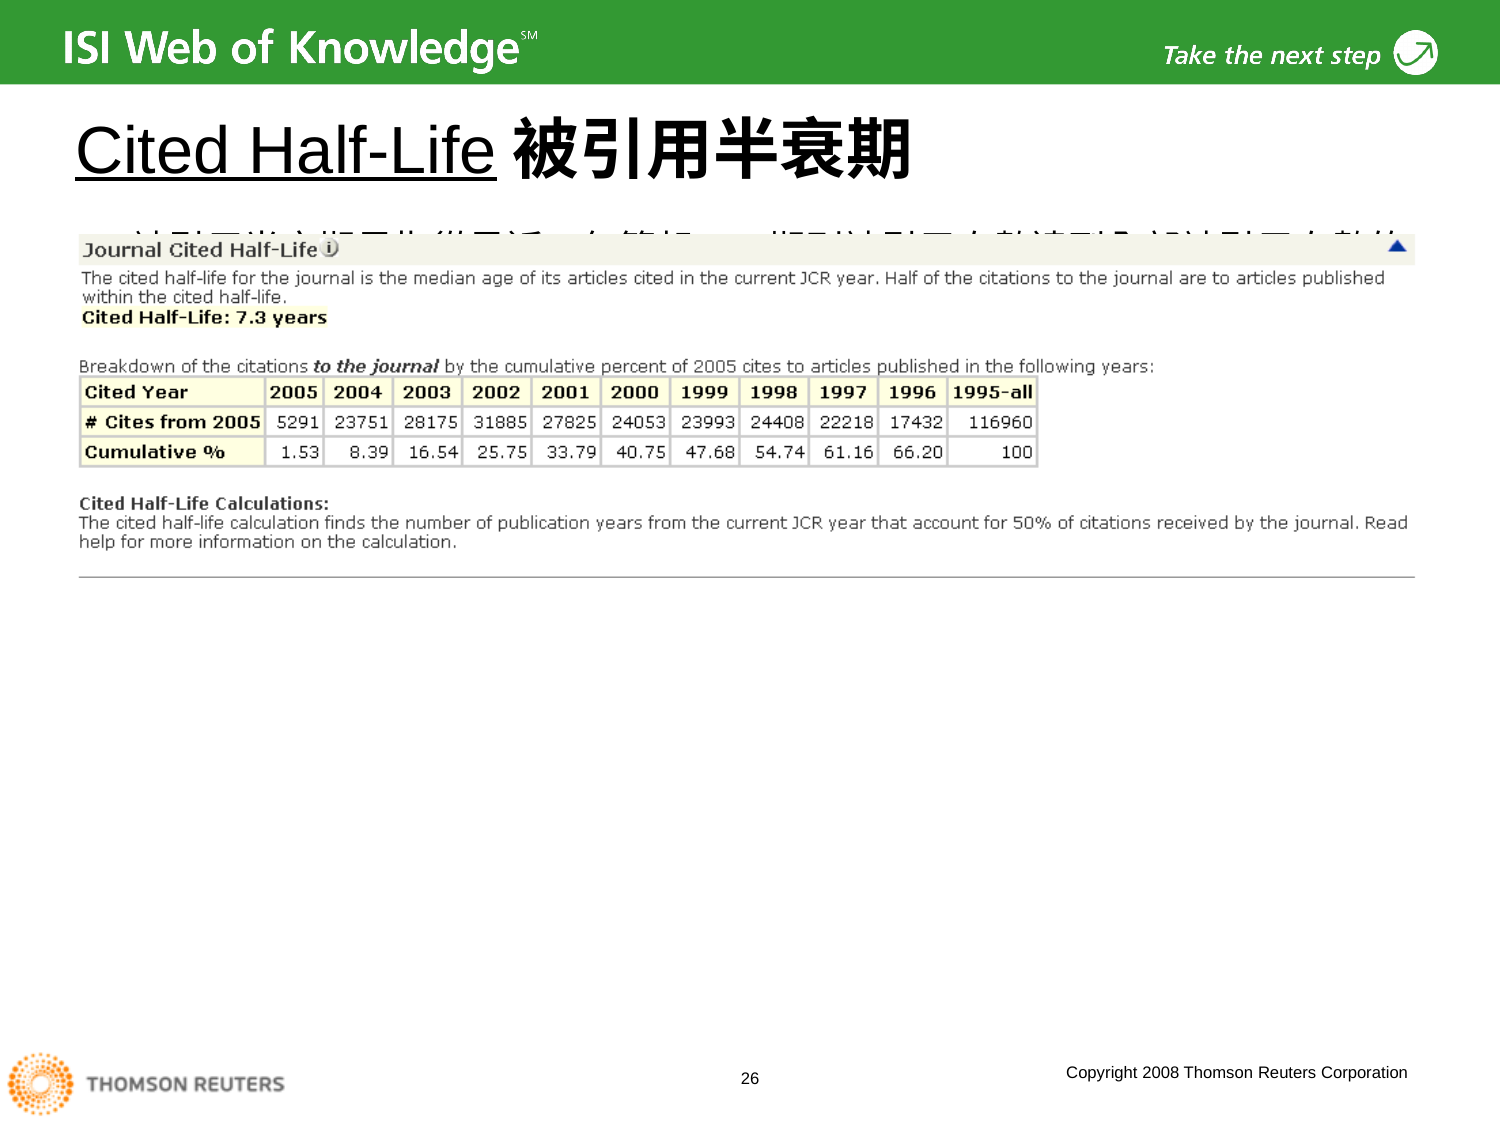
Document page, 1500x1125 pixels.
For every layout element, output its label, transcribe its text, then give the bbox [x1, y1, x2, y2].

title Cited Half-Life被引用半衰期 [75, 111, 1426, 187]
picture [23, 538, 1483, 933]
list 被引用半衰期是指從最近一年算起，一期刊被引用次數達到全部被引用次數的50%時所需之時間 被引用半衰期有二規定：該期刊必須被引用100次以上才列出；當10年內其被引用次數未達總被引用次數的50%時，以>10.0表示 [75, 224, 1426, 234]
